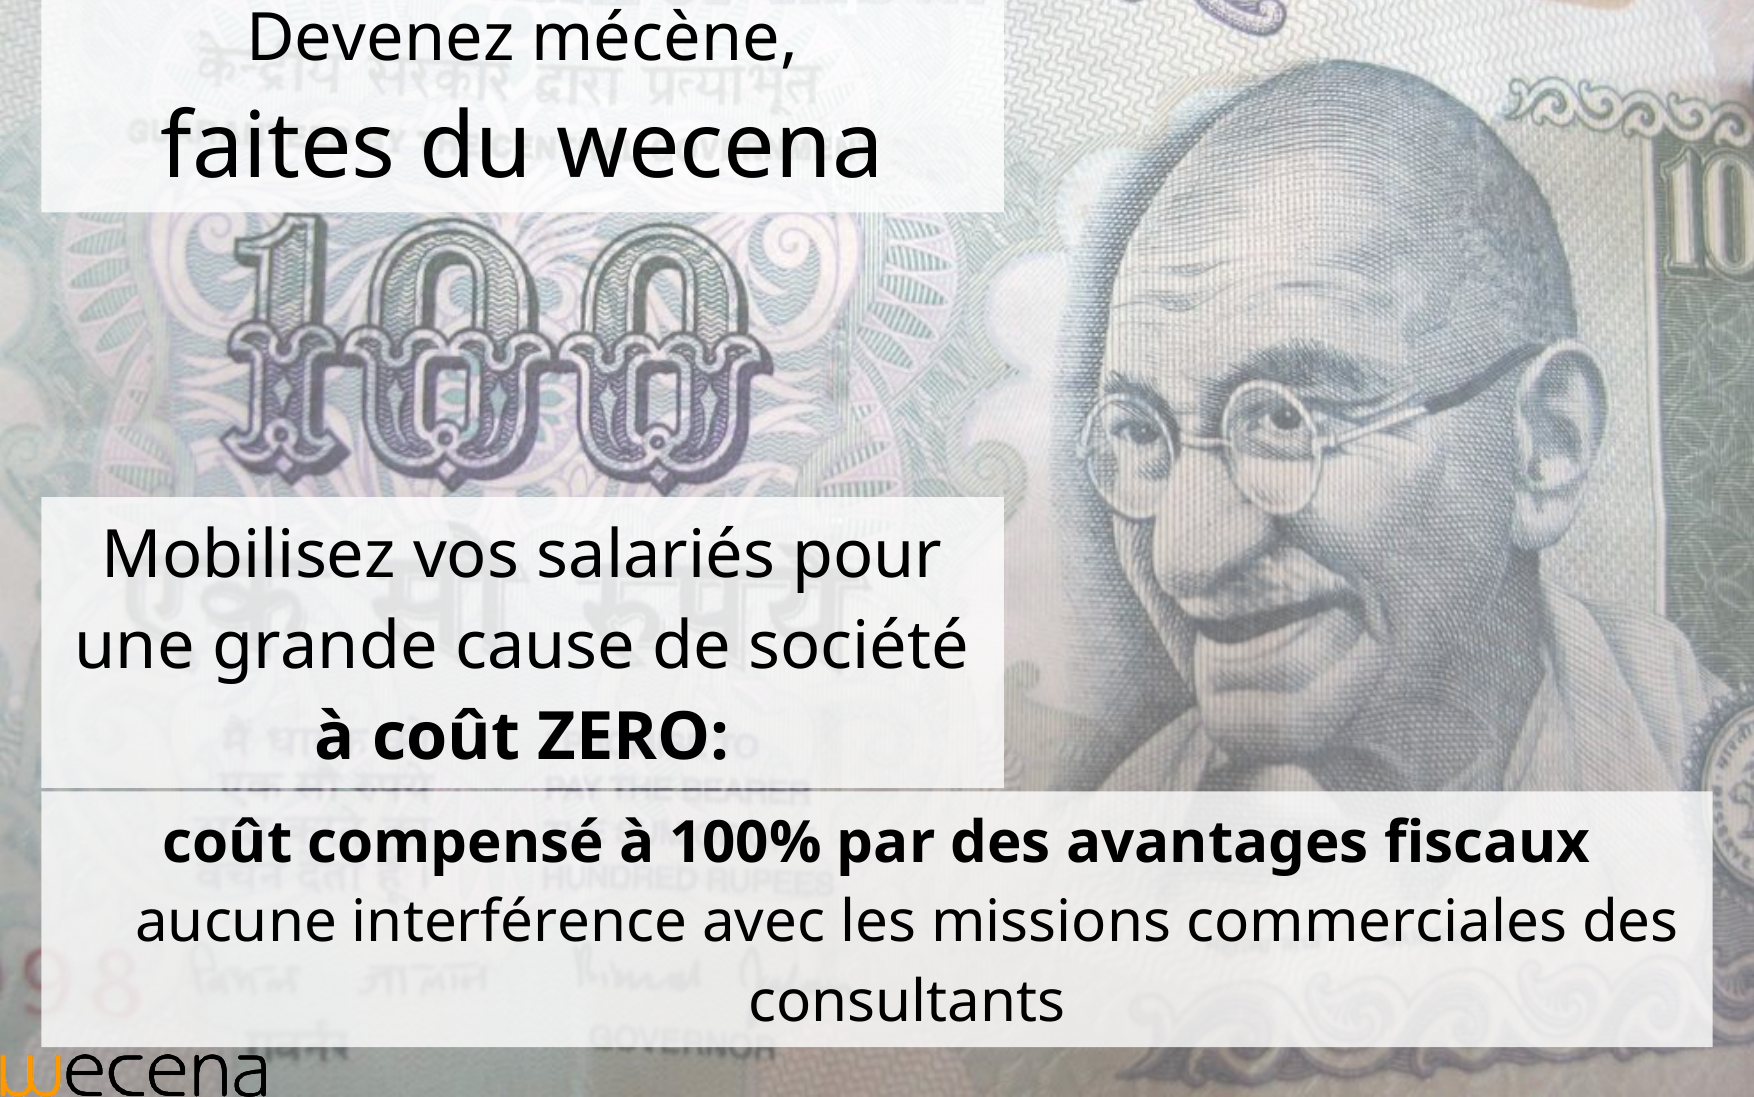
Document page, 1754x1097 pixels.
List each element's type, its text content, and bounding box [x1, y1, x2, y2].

title coût compensé à 100% par des avantages fiscaux aucune interférence avec les missions commerciales des consultants [41, 791, 1713, 1048]
title Devenez mécène, faites du wecena [41, 0, 1004, 200]
picture [0, 0, 1754, 1097]
title Mobilisez vos salariés pour une grande cause de société à coût ZERO: [41, 497, 1004, 788]
